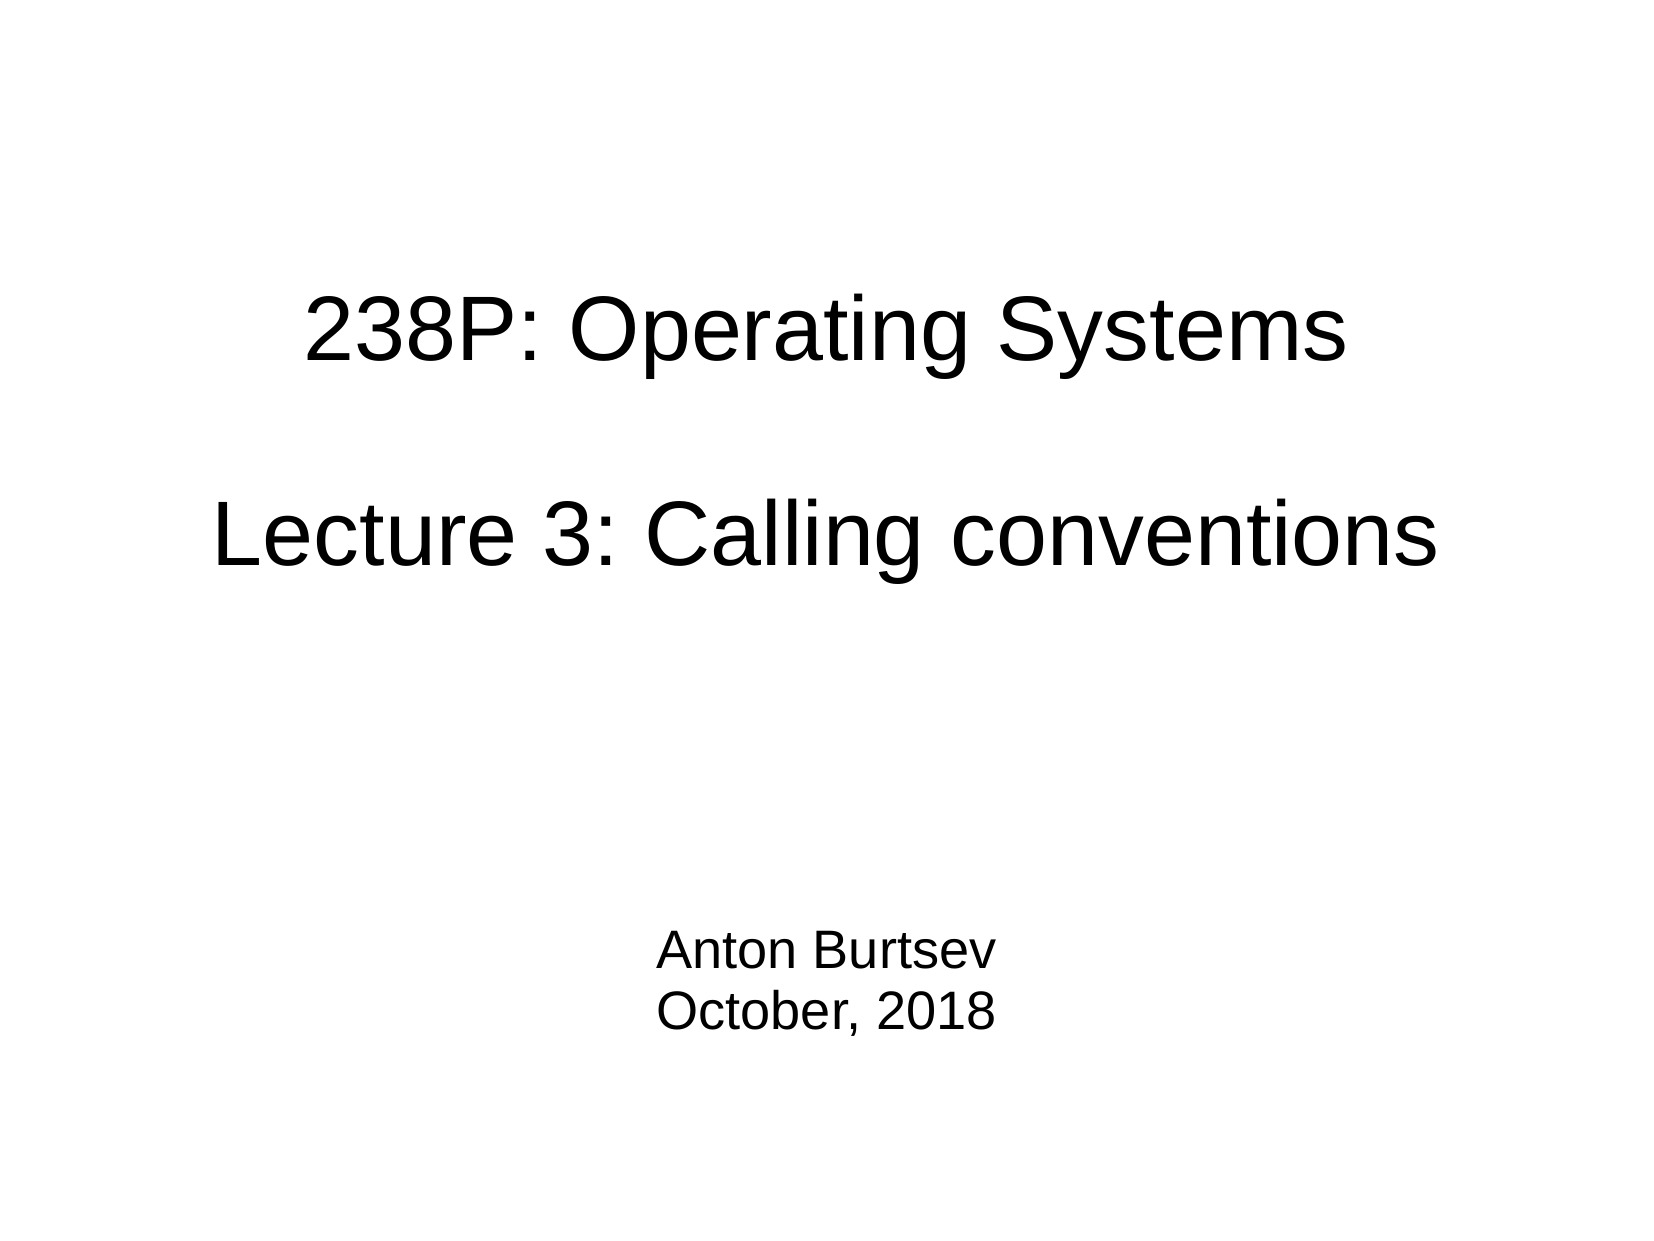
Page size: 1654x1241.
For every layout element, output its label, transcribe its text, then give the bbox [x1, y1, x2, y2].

subtitle Anton Burtsev October, 2018 [82, 637, 1571, 1109]
title 238P: Operating Systems Lecture 3: Calling conventions [82, 113, 1571, 637]
